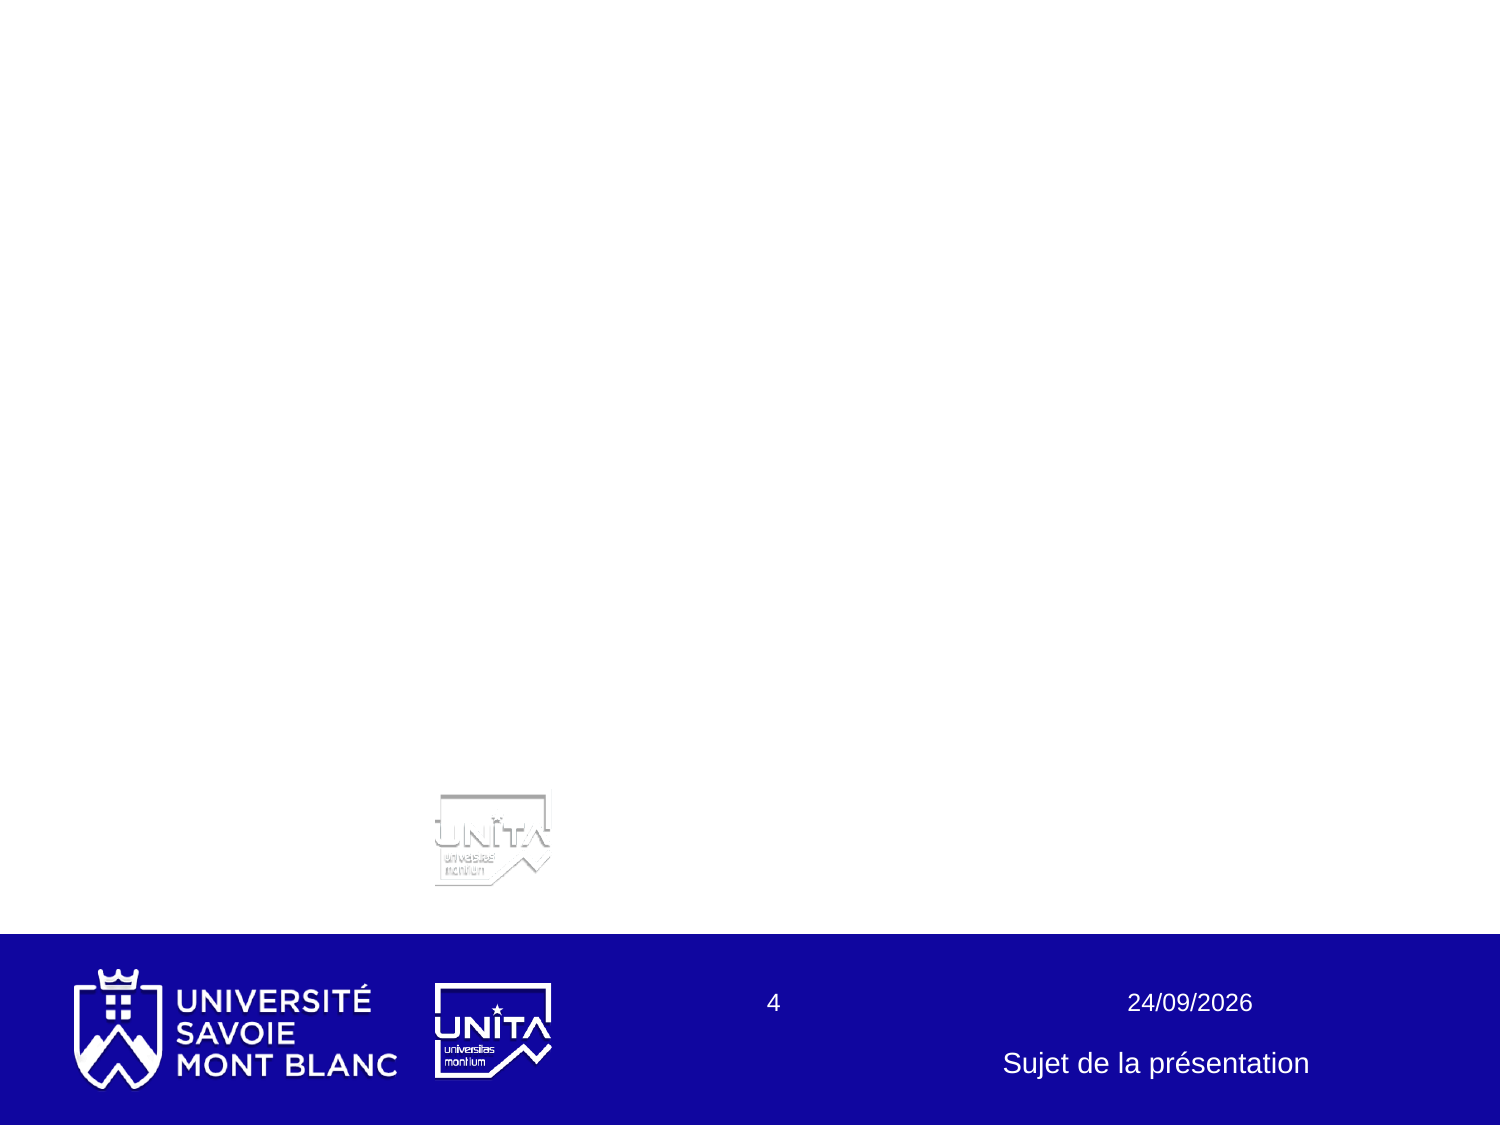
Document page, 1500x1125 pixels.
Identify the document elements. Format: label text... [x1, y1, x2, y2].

text_box 4 [598, 971, 949, 1031]
text_box Sujet de la présentation [987, 1032, 1463, 1092]
text_box 03/01/2022 [1112, 971, 1463, 1031]
